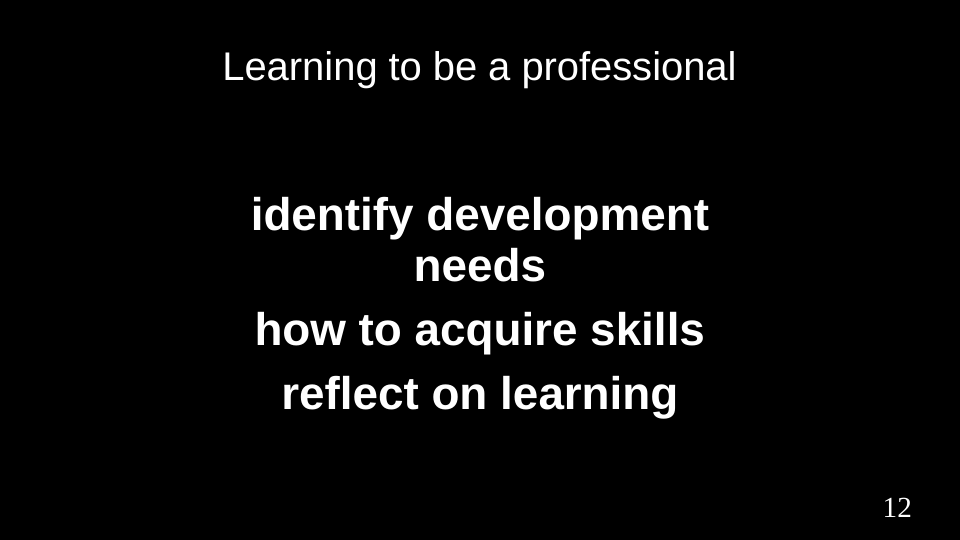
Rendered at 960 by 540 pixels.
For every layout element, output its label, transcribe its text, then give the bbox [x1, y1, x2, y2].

title Learning to be a professional [47, 21, 912, 112]
list identify development needs how to acquire skills reflect on learning [210, 120, 751, 434]
